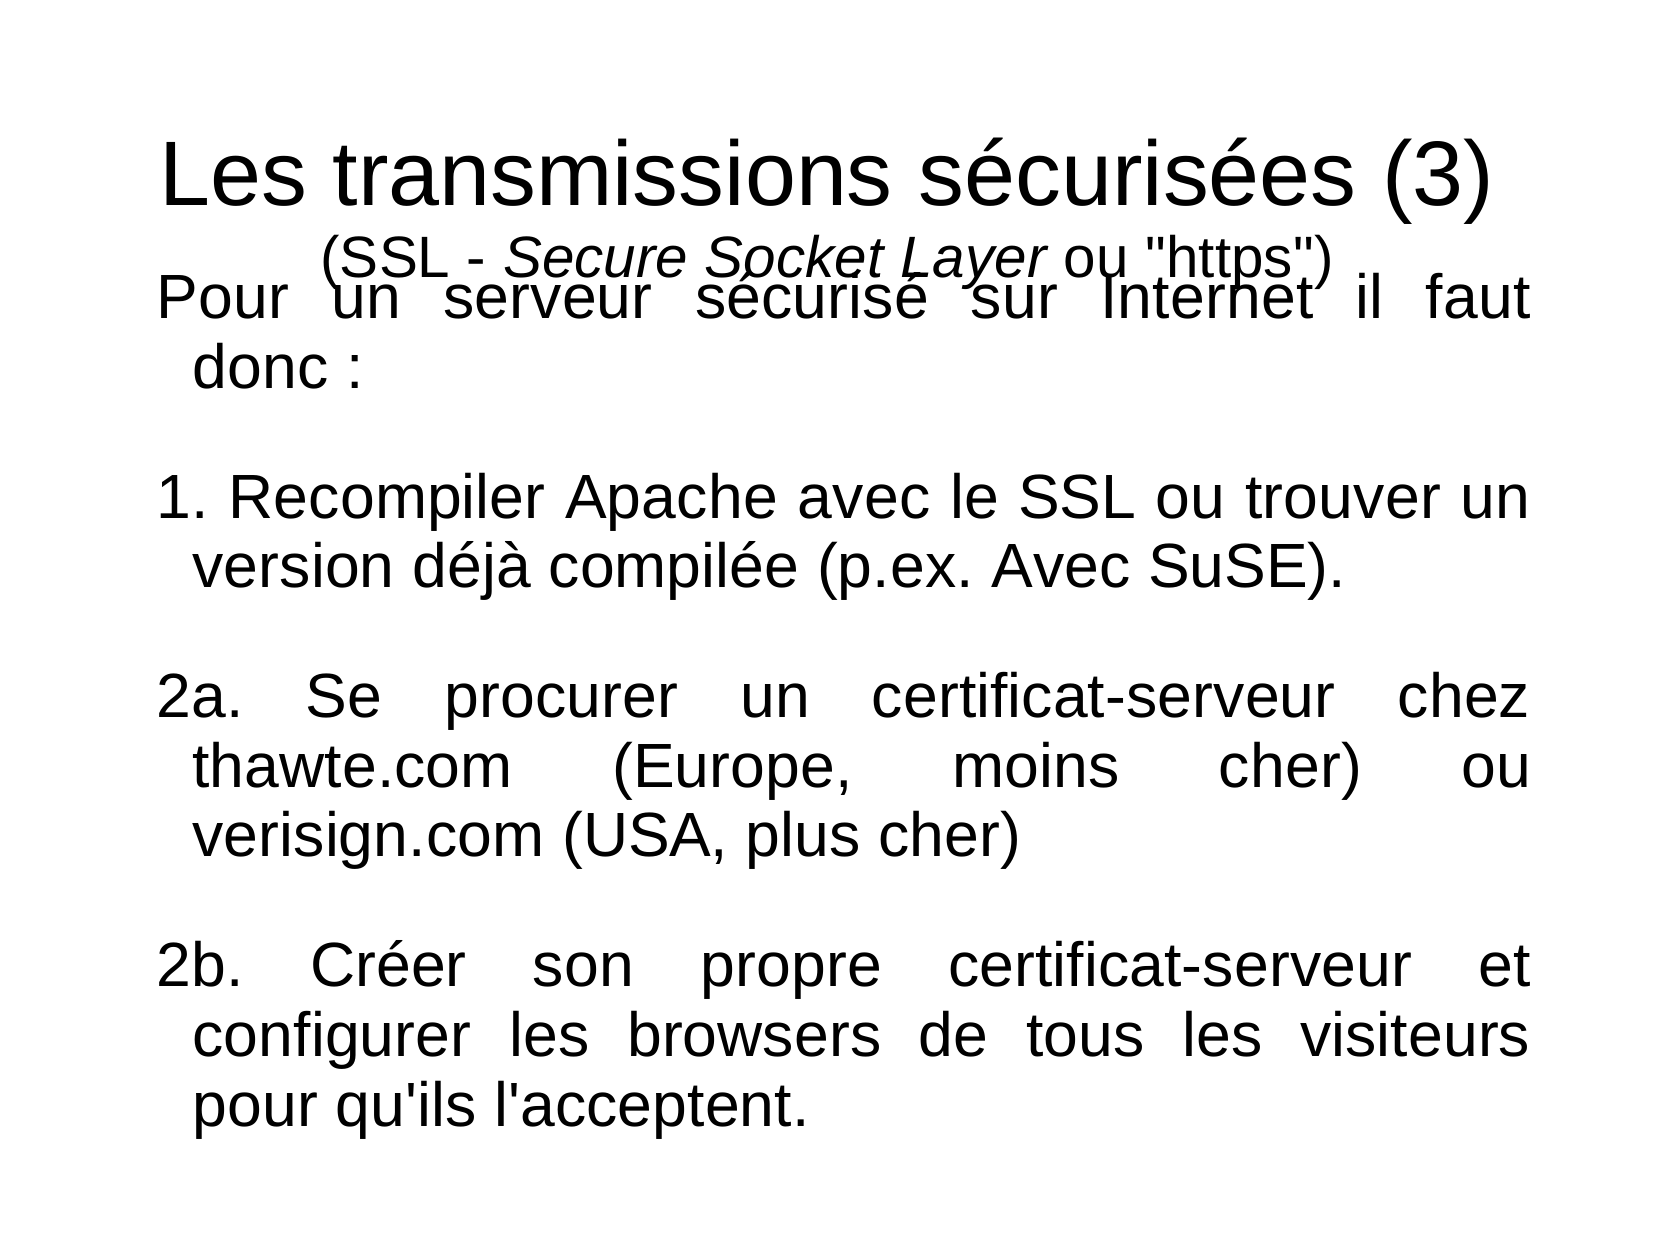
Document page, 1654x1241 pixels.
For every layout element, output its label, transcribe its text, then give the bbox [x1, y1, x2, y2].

title Les transmissions sécurisées (3) (SSL - Secure Socket Layer ou "https") [121, 102, 1534, 296]
subtitle Pour un serveur sécurisé sur Internet il faut donc : 1. Recompiler Apache avec le SSL ou trouver un version déjà compilée (p.ex. Avec SuSE). 2a. Se procurer un certificat-serveur chez thawte.com (Europe, moins cher) ou verisign.com (USA, plus cher) 2b. Créer son propre certificat-serveur et configurer les browsers de tous les visiteurs pour qu'ils l'acceptent. [121, 296, 1534, 1174]
